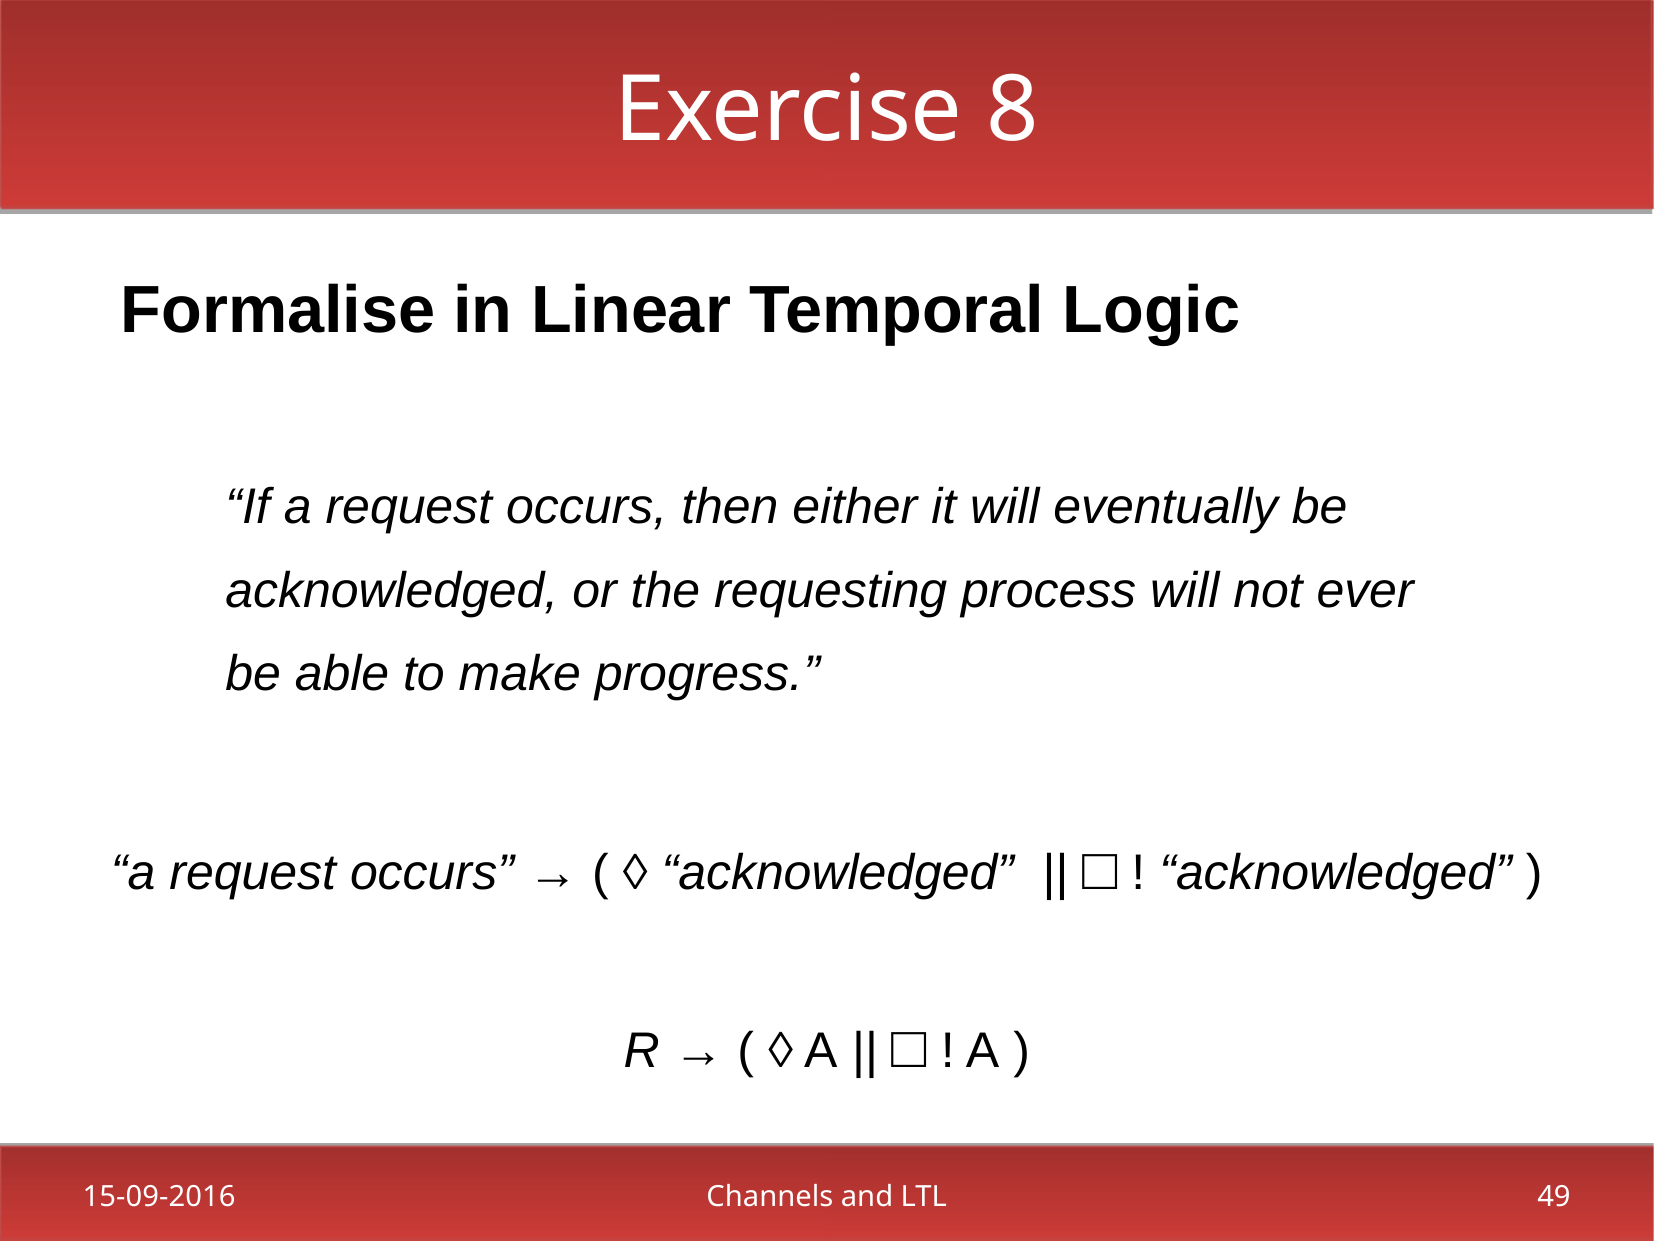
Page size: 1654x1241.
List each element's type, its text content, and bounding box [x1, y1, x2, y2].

text_box R → ( ◊ A || □ ! A ) [590, 974, 1063, 1055]
text_box “a request occurs” → ( ◊ “acknowledged” || □ ! “acknowledged” ) [88, 797, 1565, 878]
text_box “If a request occurs, then either it will eventually be acknowledged, or the requesting process will not ever be able to make progress.” [210, 442, 1444, 681]
text_box Formalise in Linear Temporal Logic [105, 264, 1259, 355]
title Exercise 8 [59, 31, 1595, 178]
picture [0, 0, 1654, 214]
picture [0, 1143, 1654, 1241]
